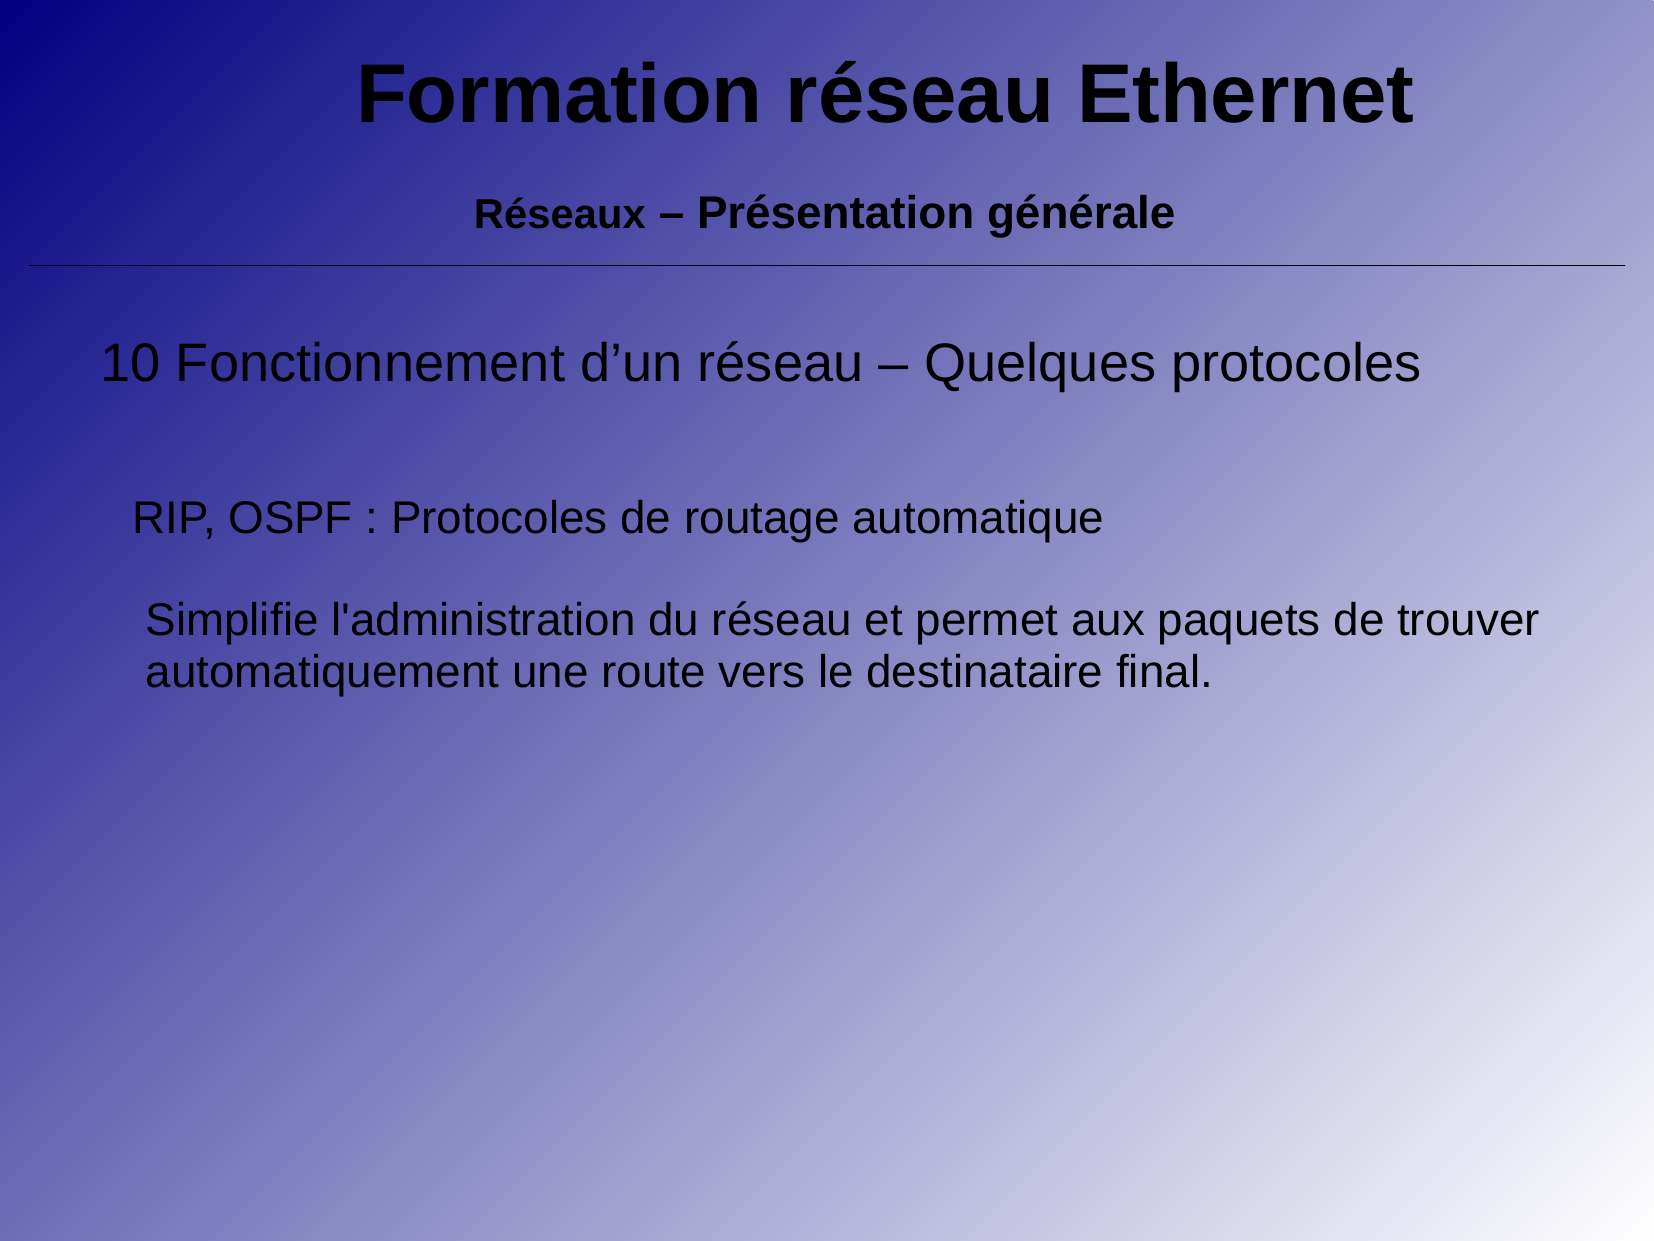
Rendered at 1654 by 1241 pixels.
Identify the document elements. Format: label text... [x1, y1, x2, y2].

text_box Formation réseau Ethernet [324, 39, 1447, 148]
text_box RIP, OSPF : Protocoles de routage automatique Simplifie l'administration du réseau et permet aux paquets de trouver automatiquement une route vers le destinataire final. [118, 484, 1556, 704]
text_box Réseaux – Présentation générale [29, 266, 1621, 354]
text_box Réseaux – Présentation générale [29, 177, 1621, 265]
text_box 10 Fonctionnement d’un réseau – Quelques protocoles [85, 324, 1439, 401]
